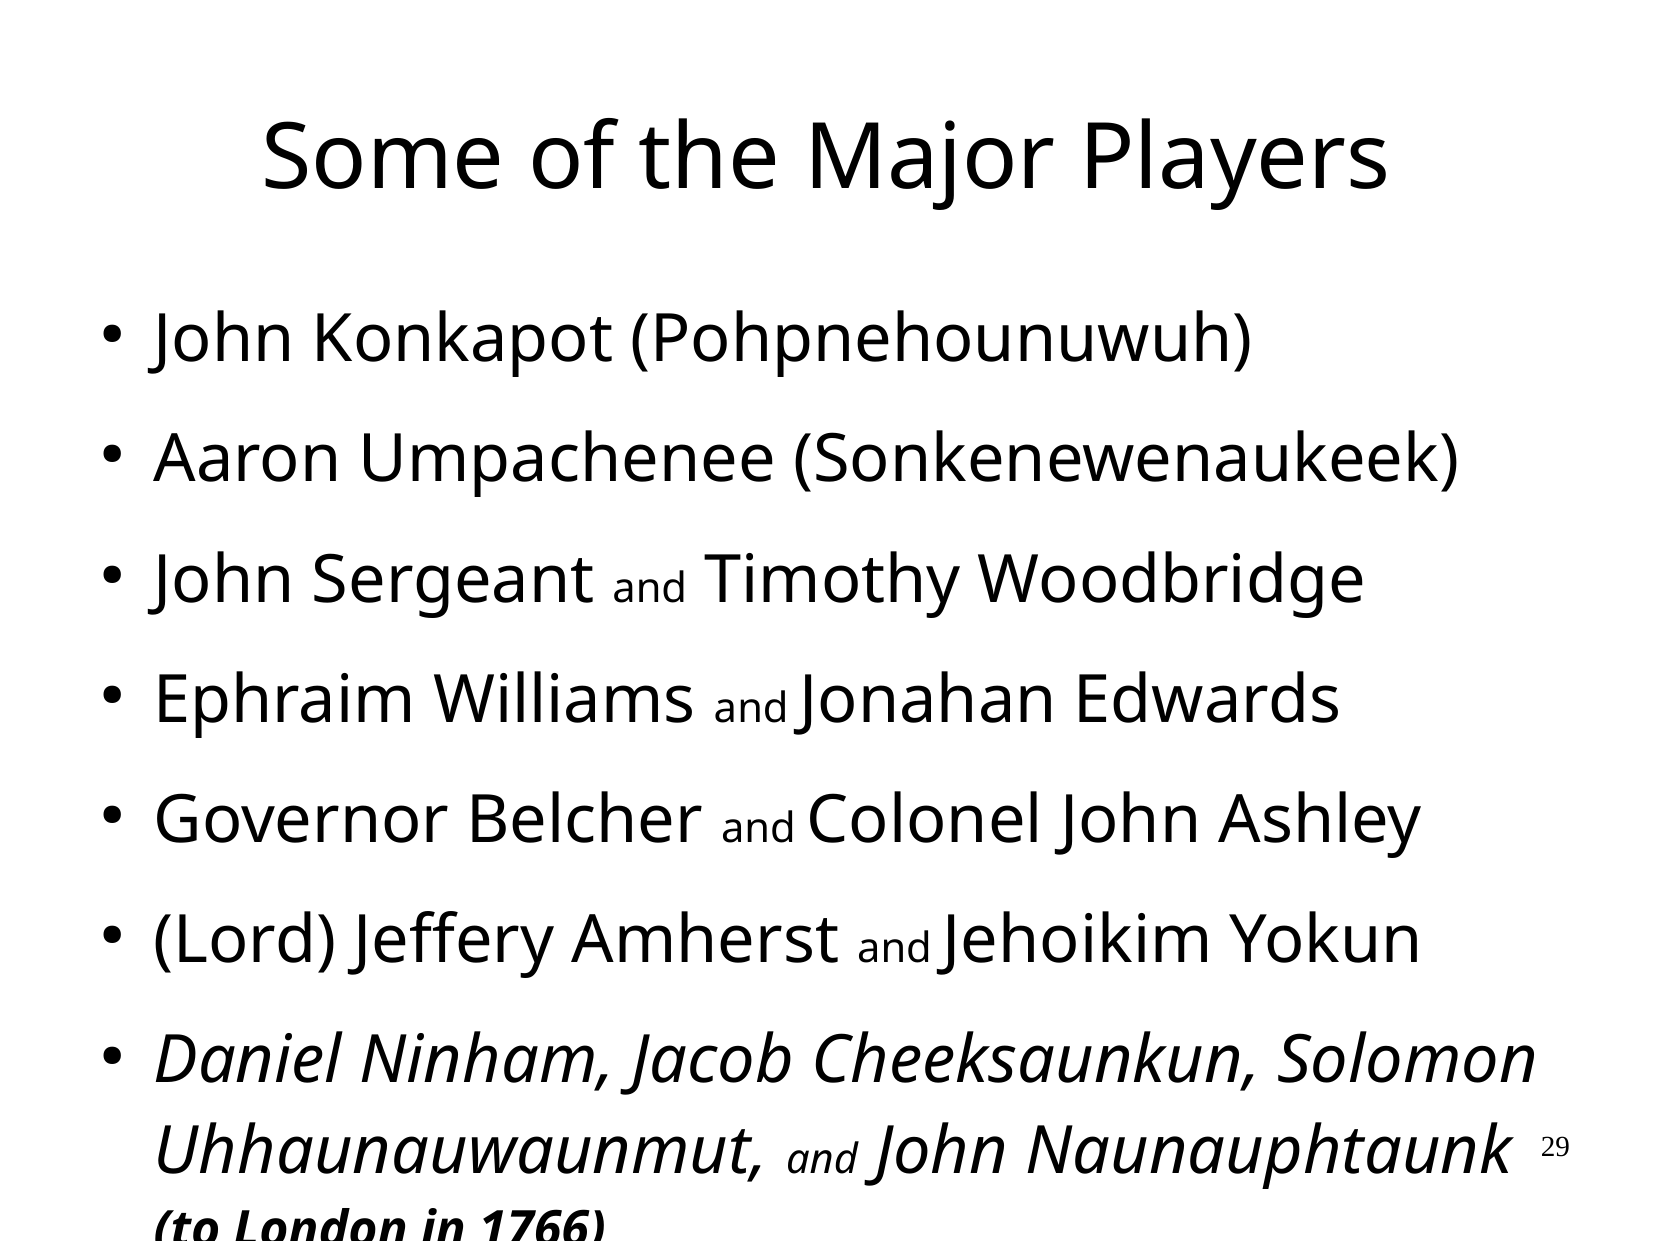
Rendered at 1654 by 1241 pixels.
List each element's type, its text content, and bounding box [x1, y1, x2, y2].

title Some of the Major Players [82, 49, 1571, 257]
list John Konkapot (Pohpnehounuwuh) Aaron Umpachenee (Sonkenewenaukeek) John Sergeant and Timothy Woodbridge Ephraim Williams and Jonahan Edwards Governor Belcher and Colonel John Ashley (Lord) Jeffery Amherst and Jehoikim Yokun Daniel Ninham, Jacob Cheeksaunkun, Solomon Uhhaunauwaunmut, and John Naunauphtaunk (to London in 1766) [82, 290, 1571, 1197]
